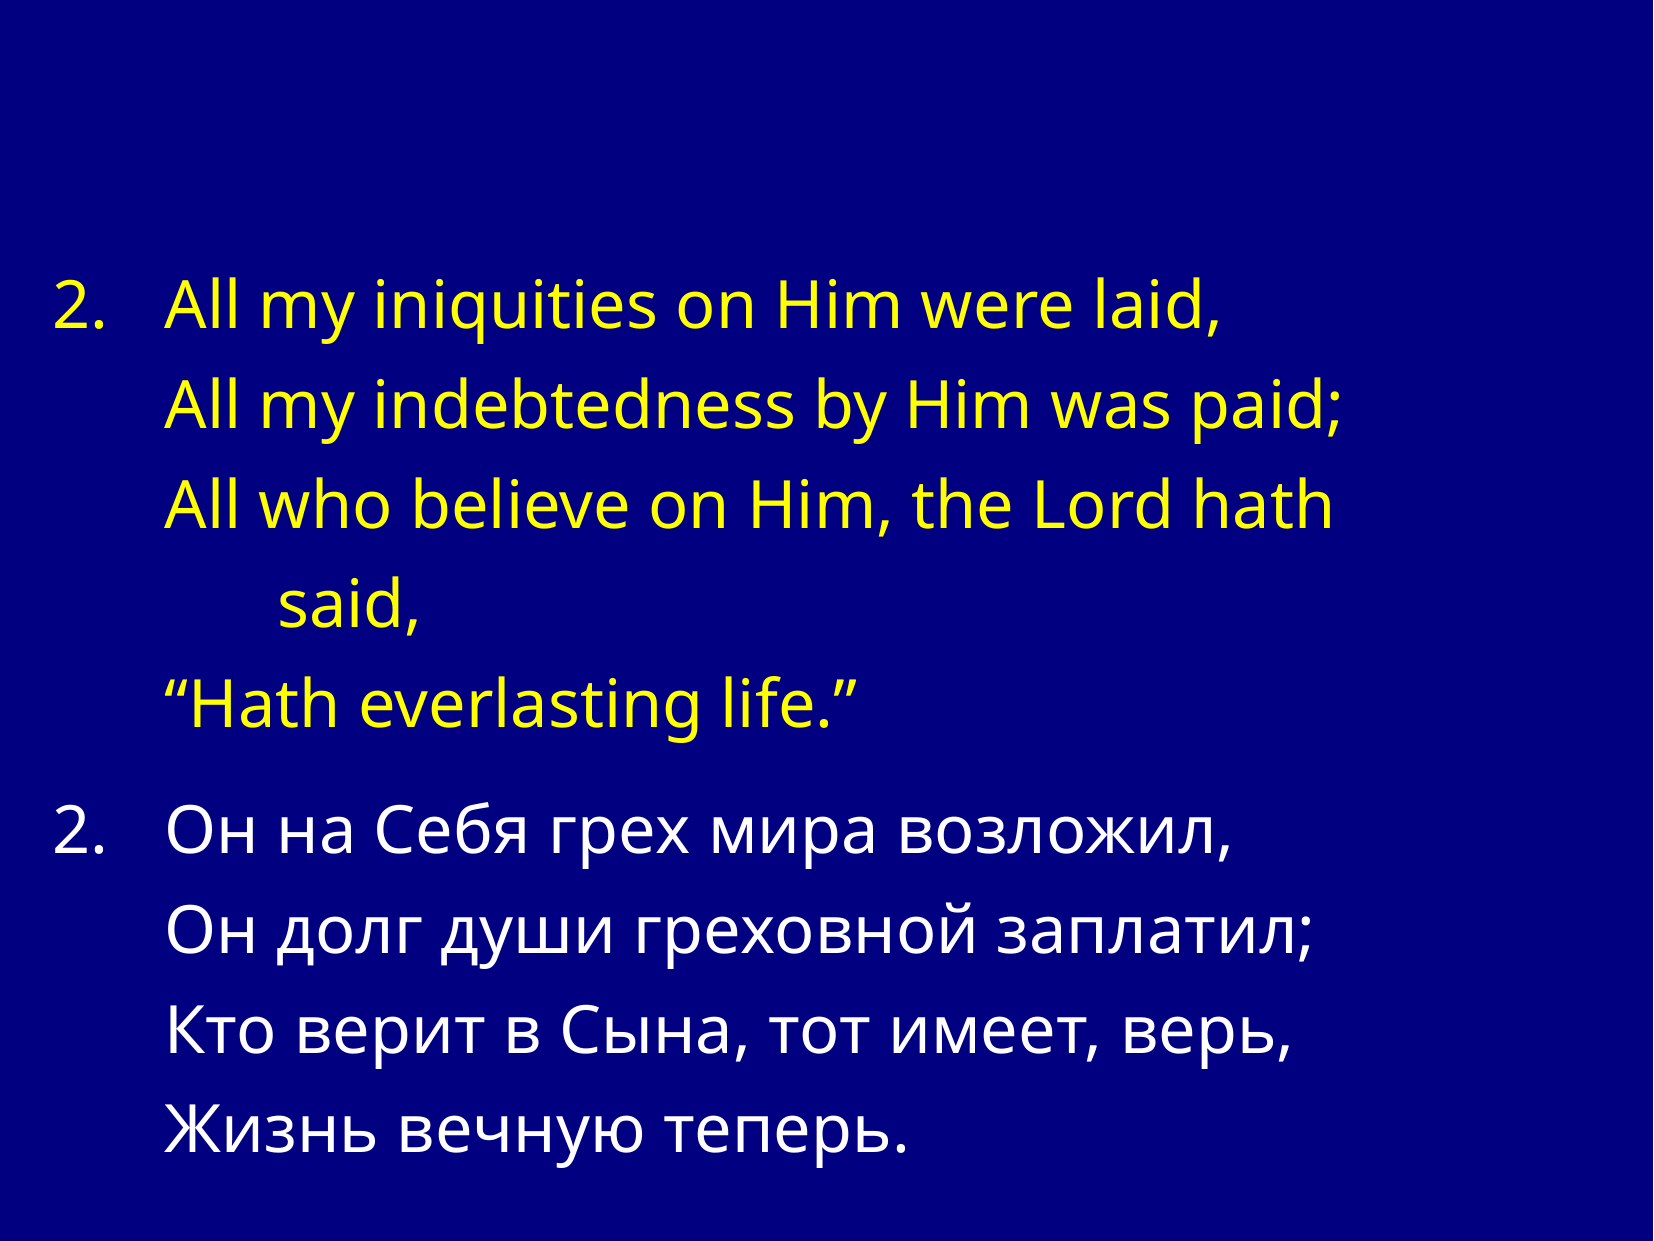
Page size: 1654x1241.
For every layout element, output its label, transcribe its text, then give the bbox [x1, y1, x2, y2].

text_box 2. All my iniquities on Him were laid, All my indebtedness by Him was paid; All who believe on Him, the Lord hath said, “Hath everlasting life.” [37, 150, 1653, 713]
text_box 2. Он на Себя грех мира возложил, Он долг души греховной заплатил; Кто верит в Сына, тот имеет, верь, Жизнь вечную теперь. [37, 675, 1576, 1163]
